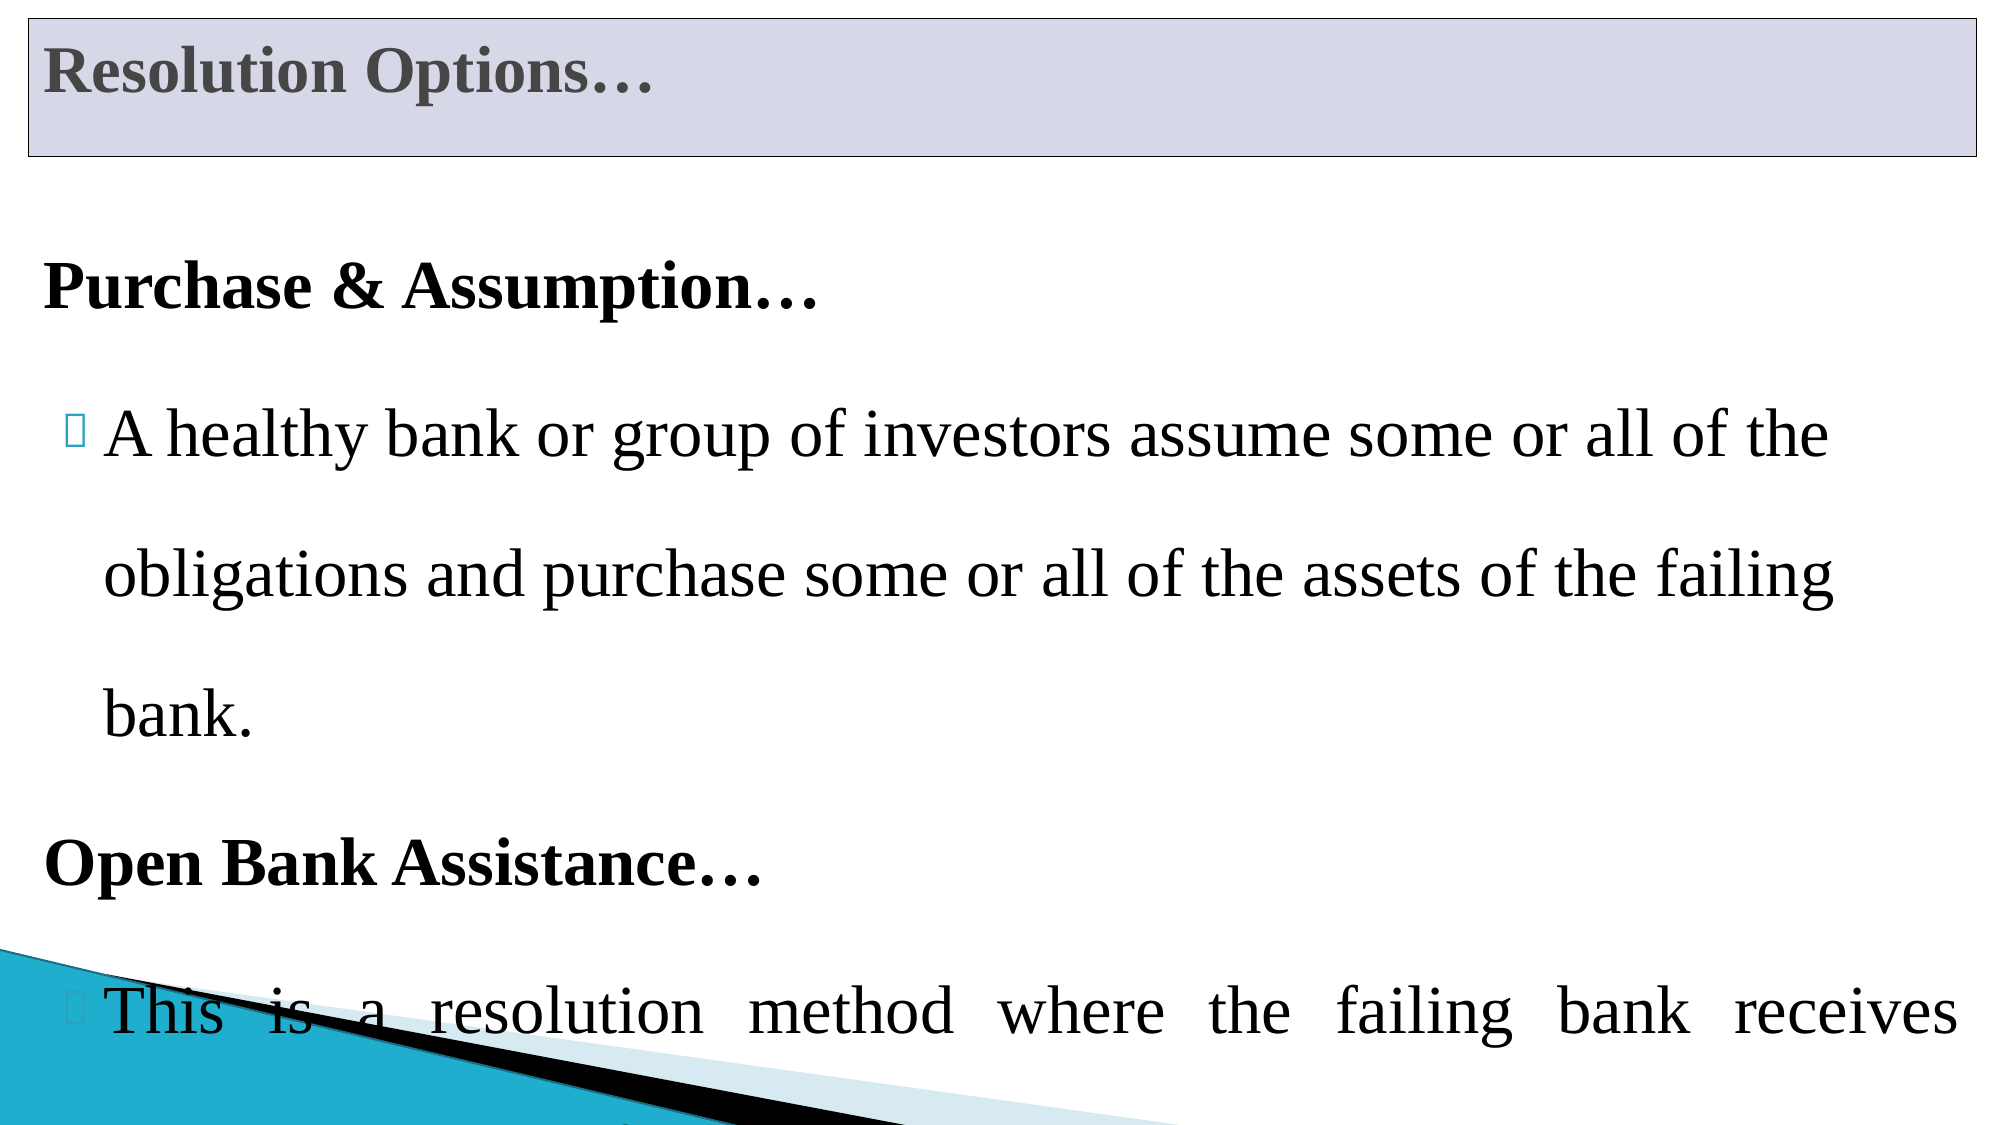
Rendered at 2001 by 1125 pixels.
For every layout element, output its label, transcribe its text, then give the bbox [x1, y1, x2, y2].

list Purchase & Assumption… A healthy bank or group of investors assume some or all of the obligations and purchase some or all of the assets of the failing bank. Open Bank Assistance… This is a resolution method where the failing bank receives assistance in the form of a direct loan, an assisted merger or a purchase of assets. Most appropriate if: The failure of a bank poses an extremely serious threat to the stability of the financial system and local and/or national economies. The cost of providing assistance may be less than the potential losses arising from a deposit payout [28, 174, 1977, 1101]
title Resolution Options… [28, 18, 1977, 157]
